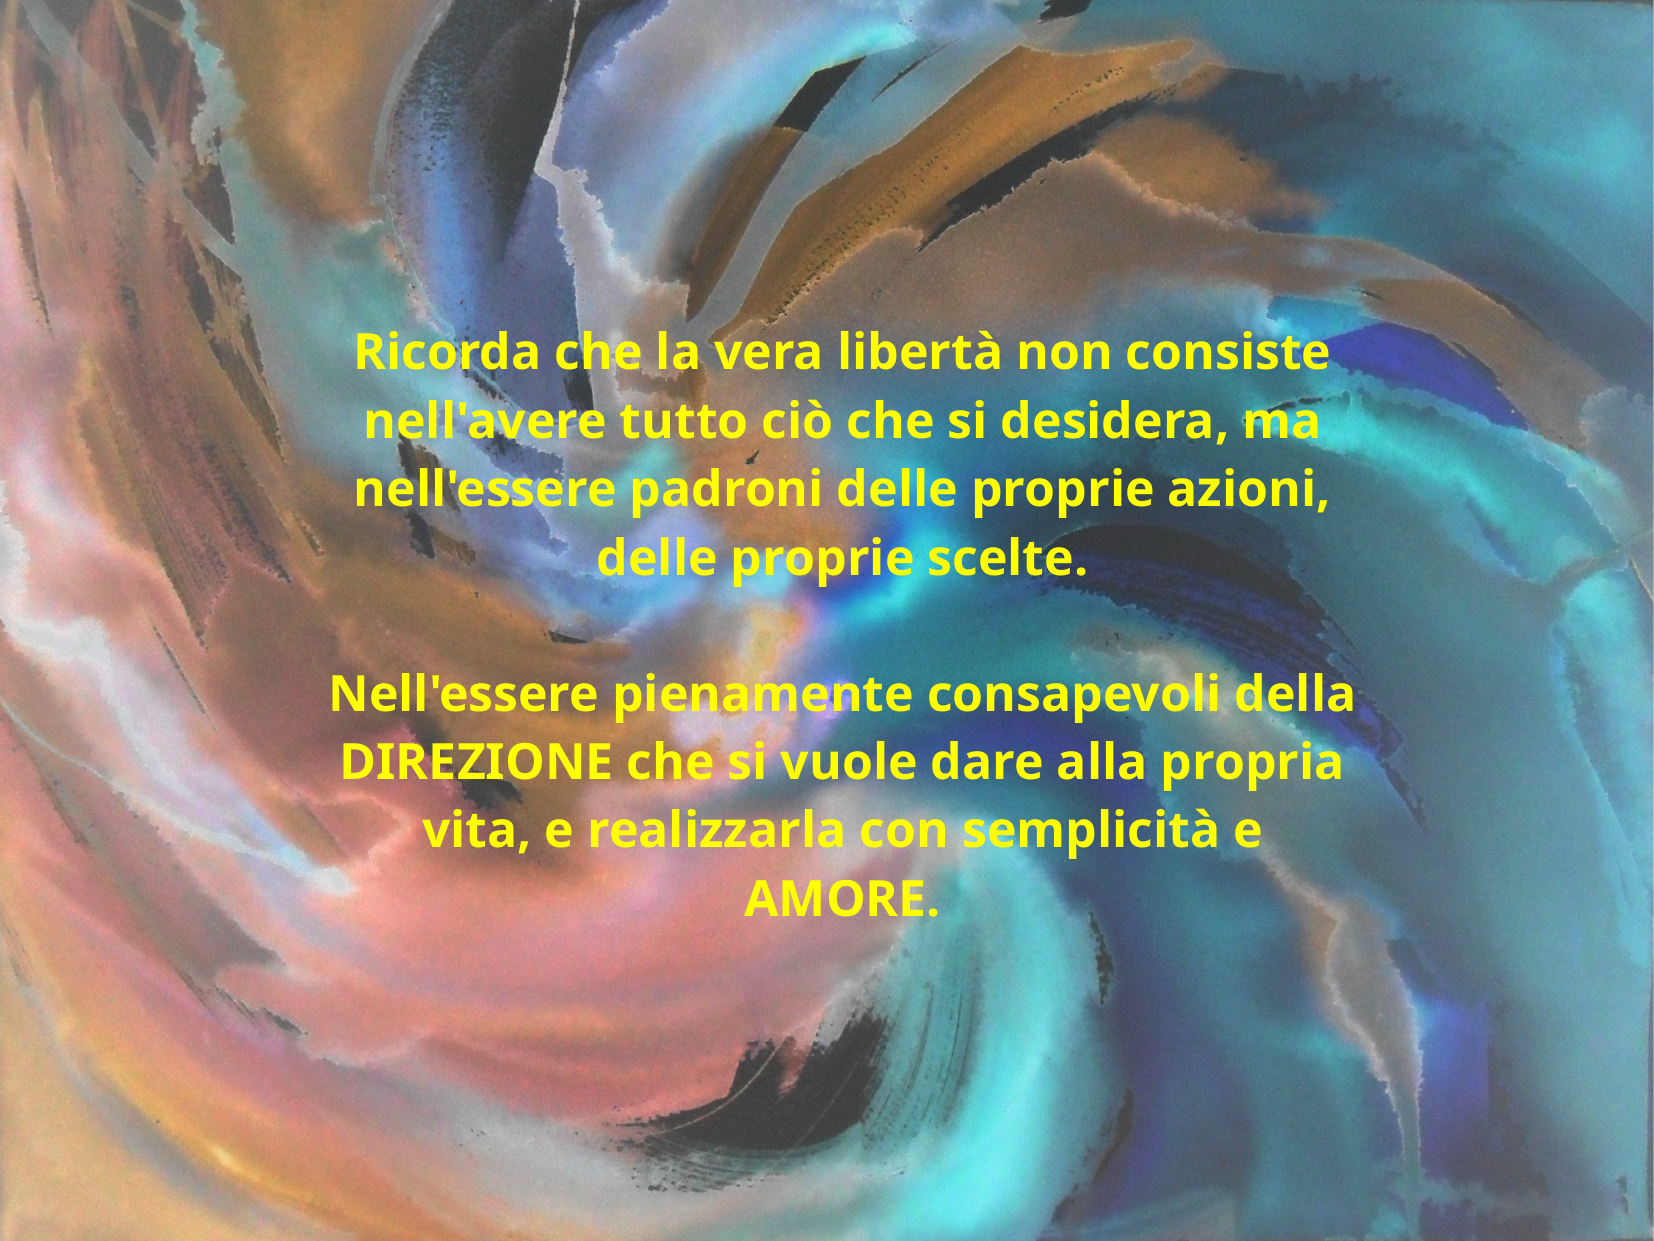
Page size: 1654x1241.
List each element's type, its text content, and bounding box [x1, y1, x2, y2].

picture [0, 0, 1654, 1241]
title Ricorda che la vera libertà non consiste nell'avere tutto ciò che si desidera, ma nell'essere padroni delle proprie azioni, delle proprie scelte. Nell'essere pienamente consapevoli della DIREZIONE che si vuole dare alla propria vita, e realizzarla con semplicità e AMORE. [327, 332, 1359, 916]
